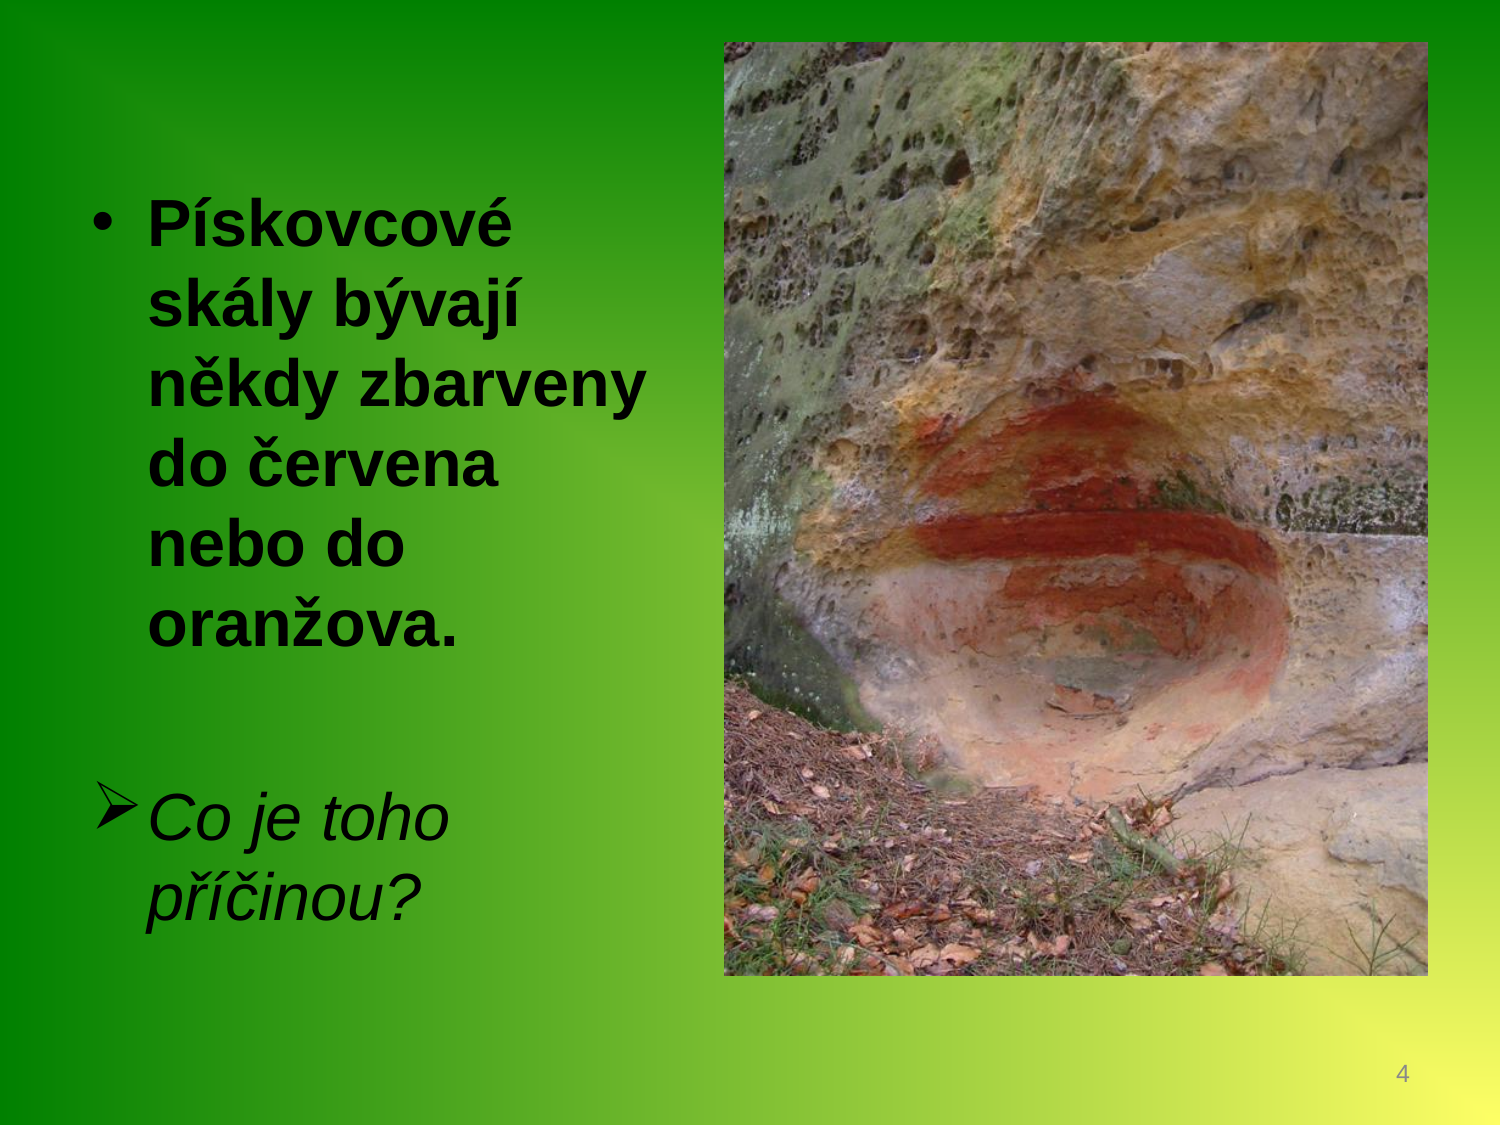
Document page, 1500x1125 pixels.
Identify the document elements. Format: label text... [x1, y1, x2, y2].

text_box <číslo> [1074, 1042, 1426, 1103]
text_box Pískovcové skály bývají někdy zbarveny do červena nebo do oranžova. Co je toho příčinou? [76, 172, 681, 946]
picture [0, 0, 1500, 1125]
